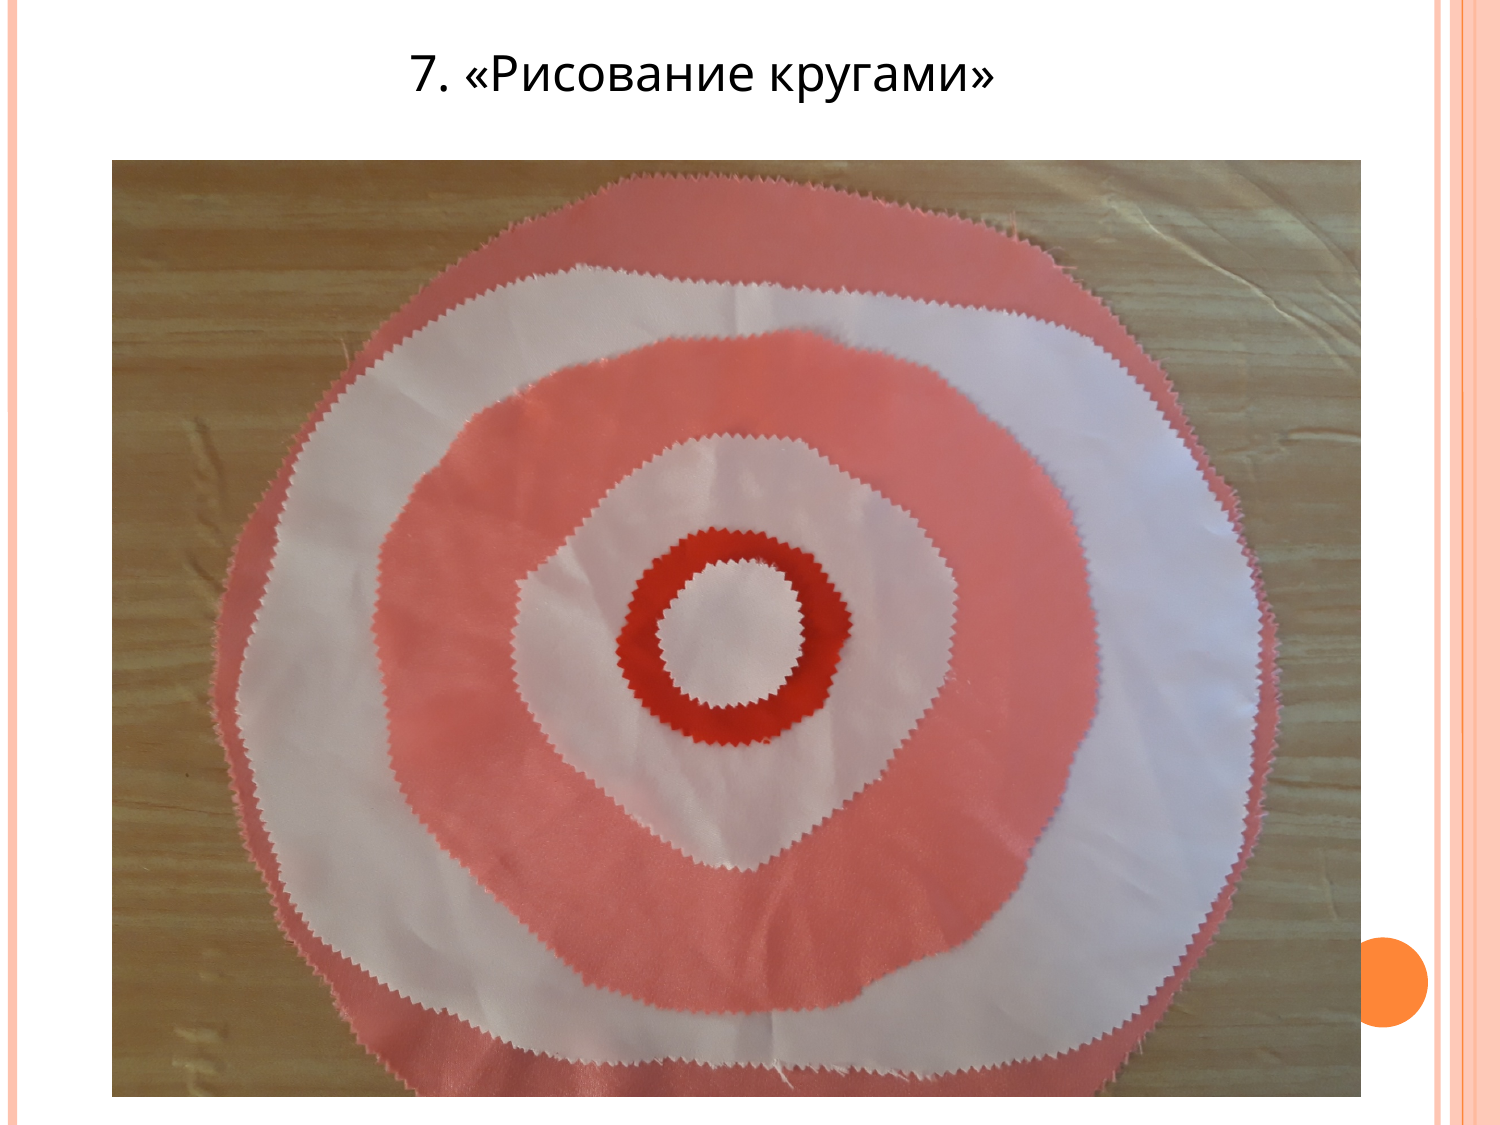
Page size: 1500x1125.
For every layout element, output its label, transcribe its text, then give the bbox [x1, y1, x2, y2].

text_box 7. «Рисование кругами» [112, 30, 1294, 114]
picture [112, 160, 1361, 1097]
